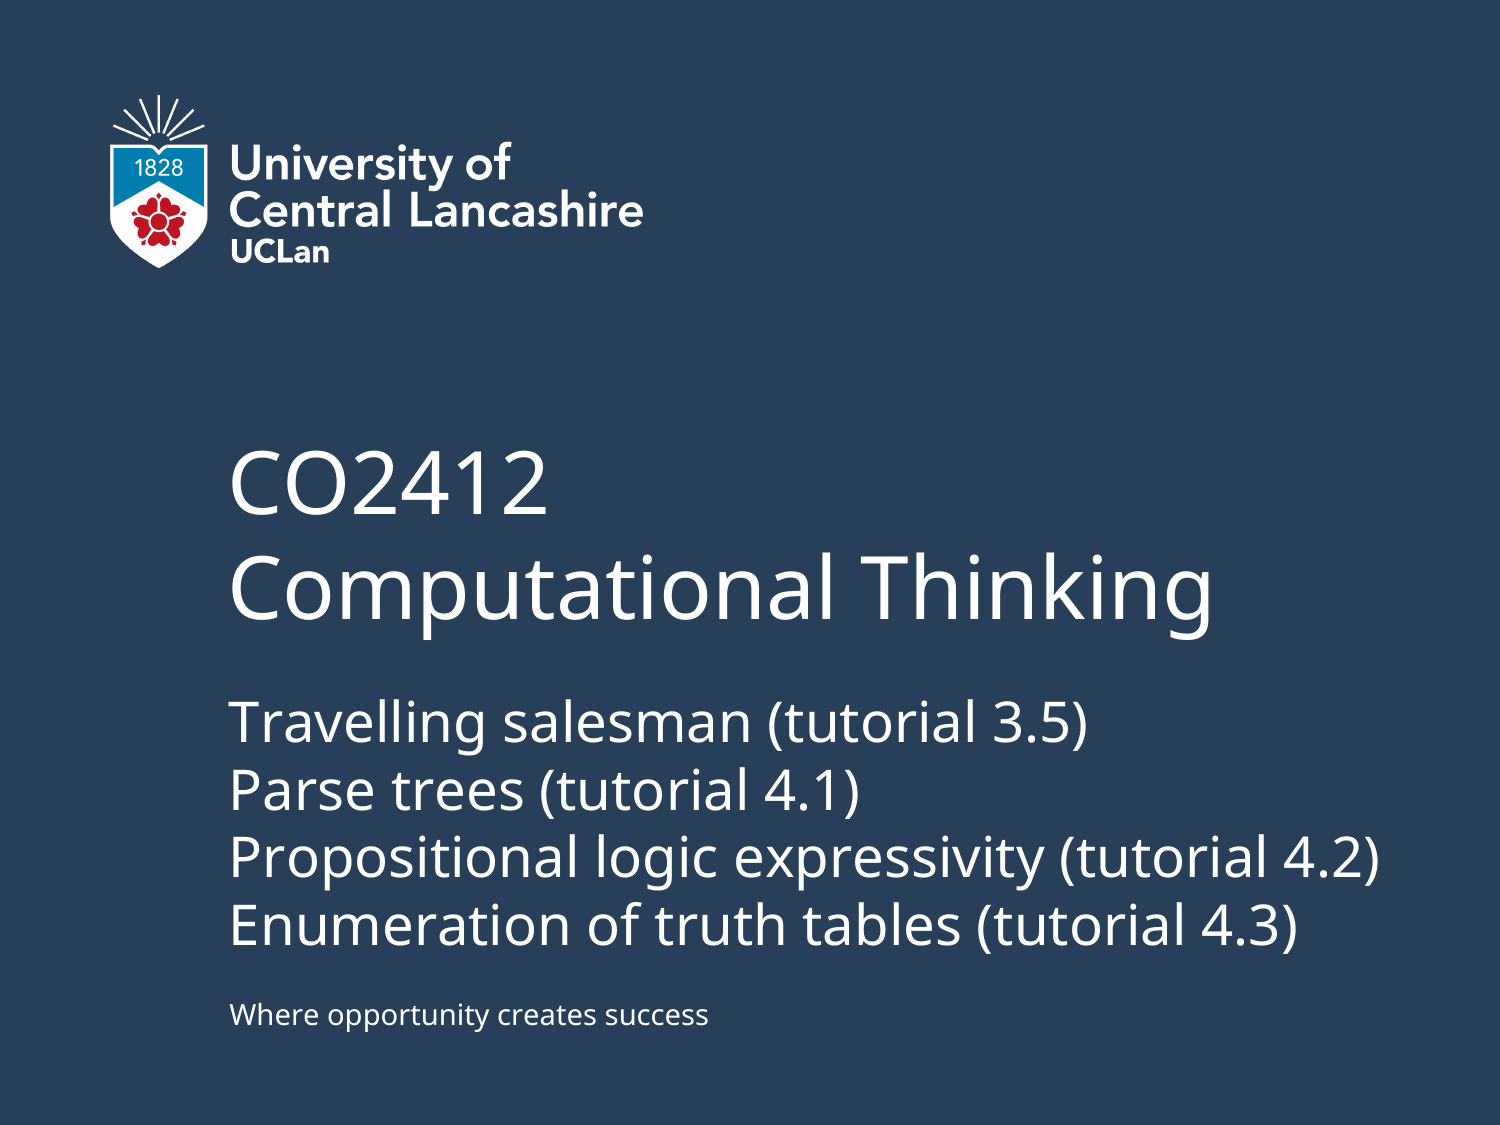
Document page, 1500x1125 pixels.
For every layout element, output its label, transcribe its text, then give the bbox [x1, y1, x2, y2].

picture [110, 95, 643, 268]
text_box CO2412 Computational Thinking [212, 411, 1341, 653]
text_box Travelling salesman (tutorial 3.5) Parse trees (tutorial 4.1) Propositional logic expressivity (tutorial 4.2) Enumeration of truth tables (tutorial 4.3) [213, 701, 1415, 943]
